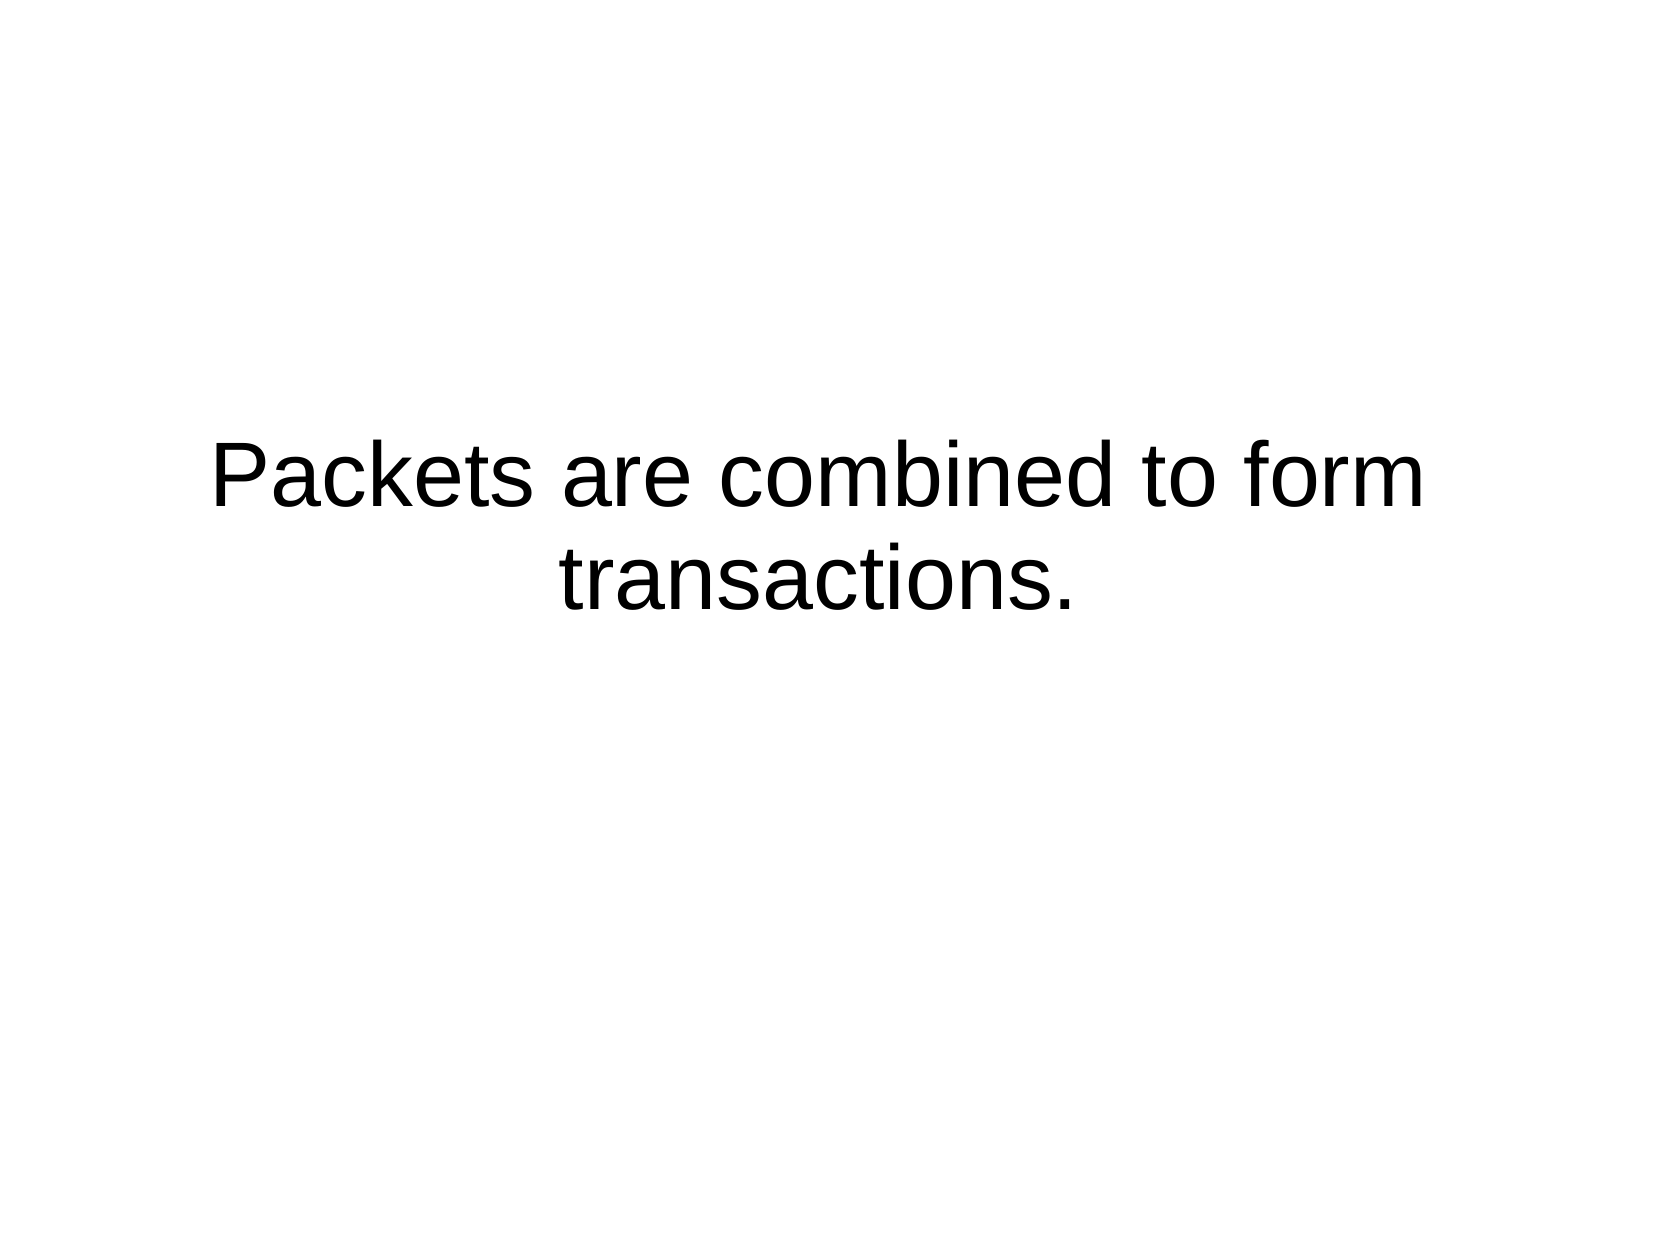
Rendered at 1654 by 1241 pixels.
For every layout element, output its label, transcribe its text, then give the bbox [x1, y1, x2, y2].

title Packets are combined to form transactions. [75, 422, 1564, 631]
